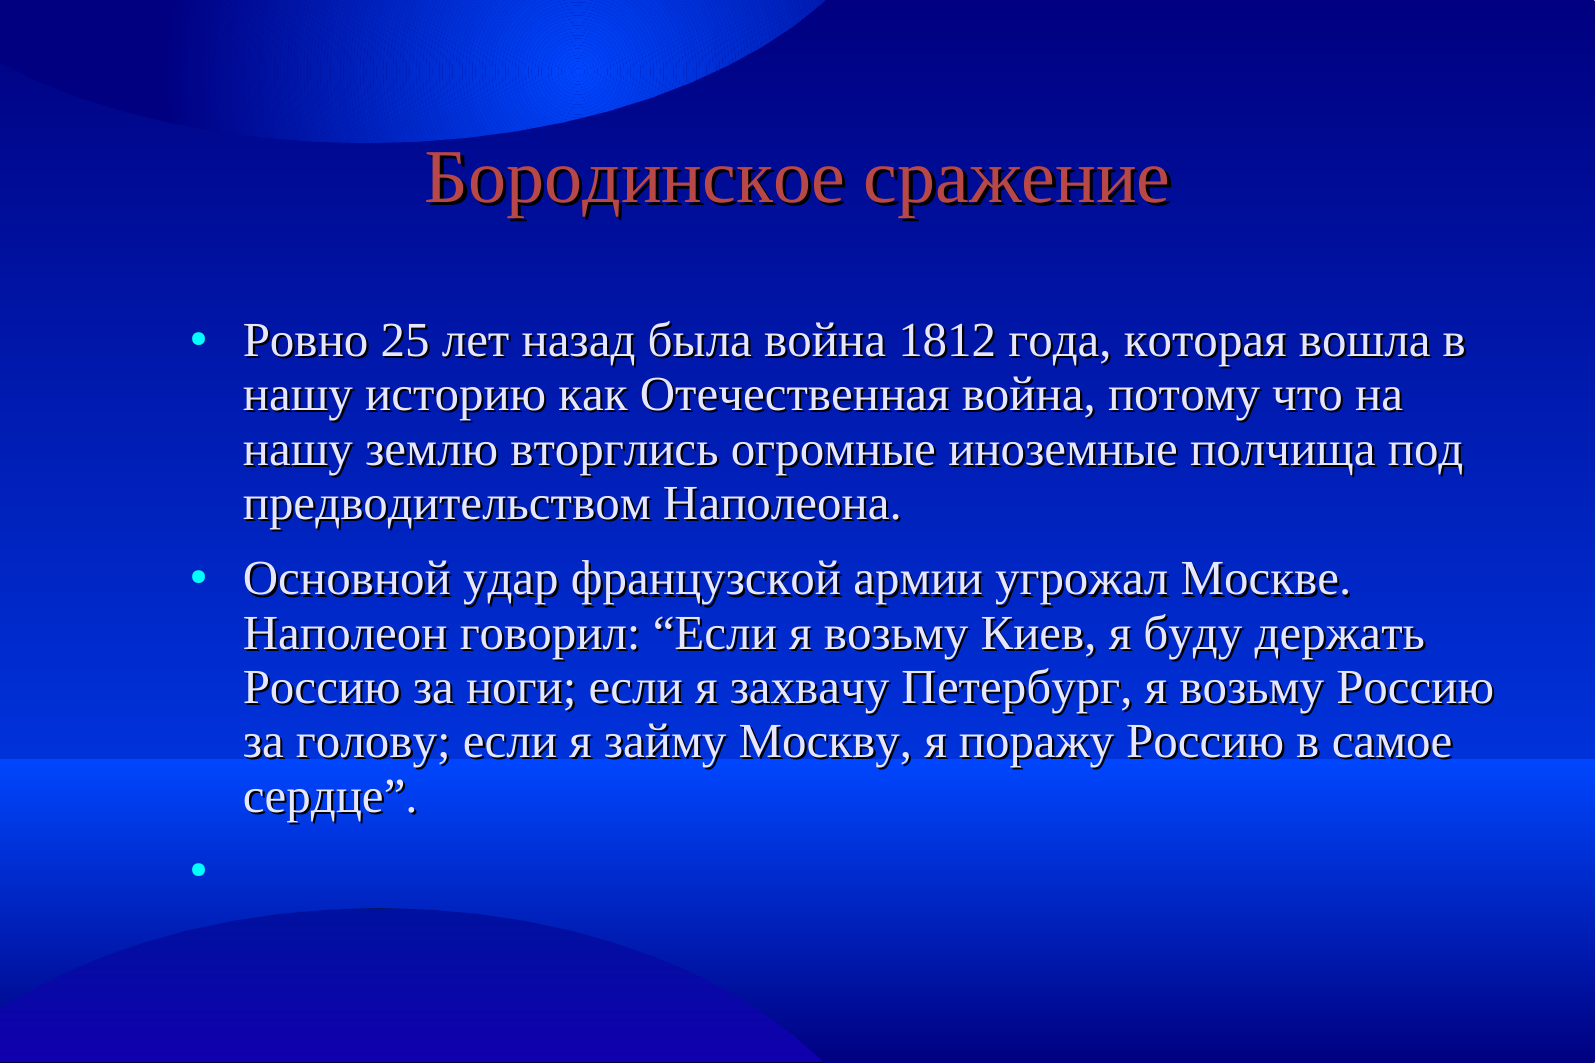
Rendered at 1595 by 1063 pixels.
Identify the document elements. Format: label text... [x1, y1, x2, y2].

list Ровно 25 лет назад была война 1812 года, которая вошла в нашу историю как Отечественная война, потому что на нашу землю вторглись огромные иноземные полчища под предводительством Наполеона. Основной удар французской армии угрожал Москве. Наполеон говорил: “Если я возьму Киев, я буду держать Россию за ноги; если я захвачу Петербург, я возьму Россию за голову; если я займу Москву, я поражу Россию в самое сердце”. [172, 312, 1514, 983]
title Бородинское сражение [117, 117, 1479, 236]
